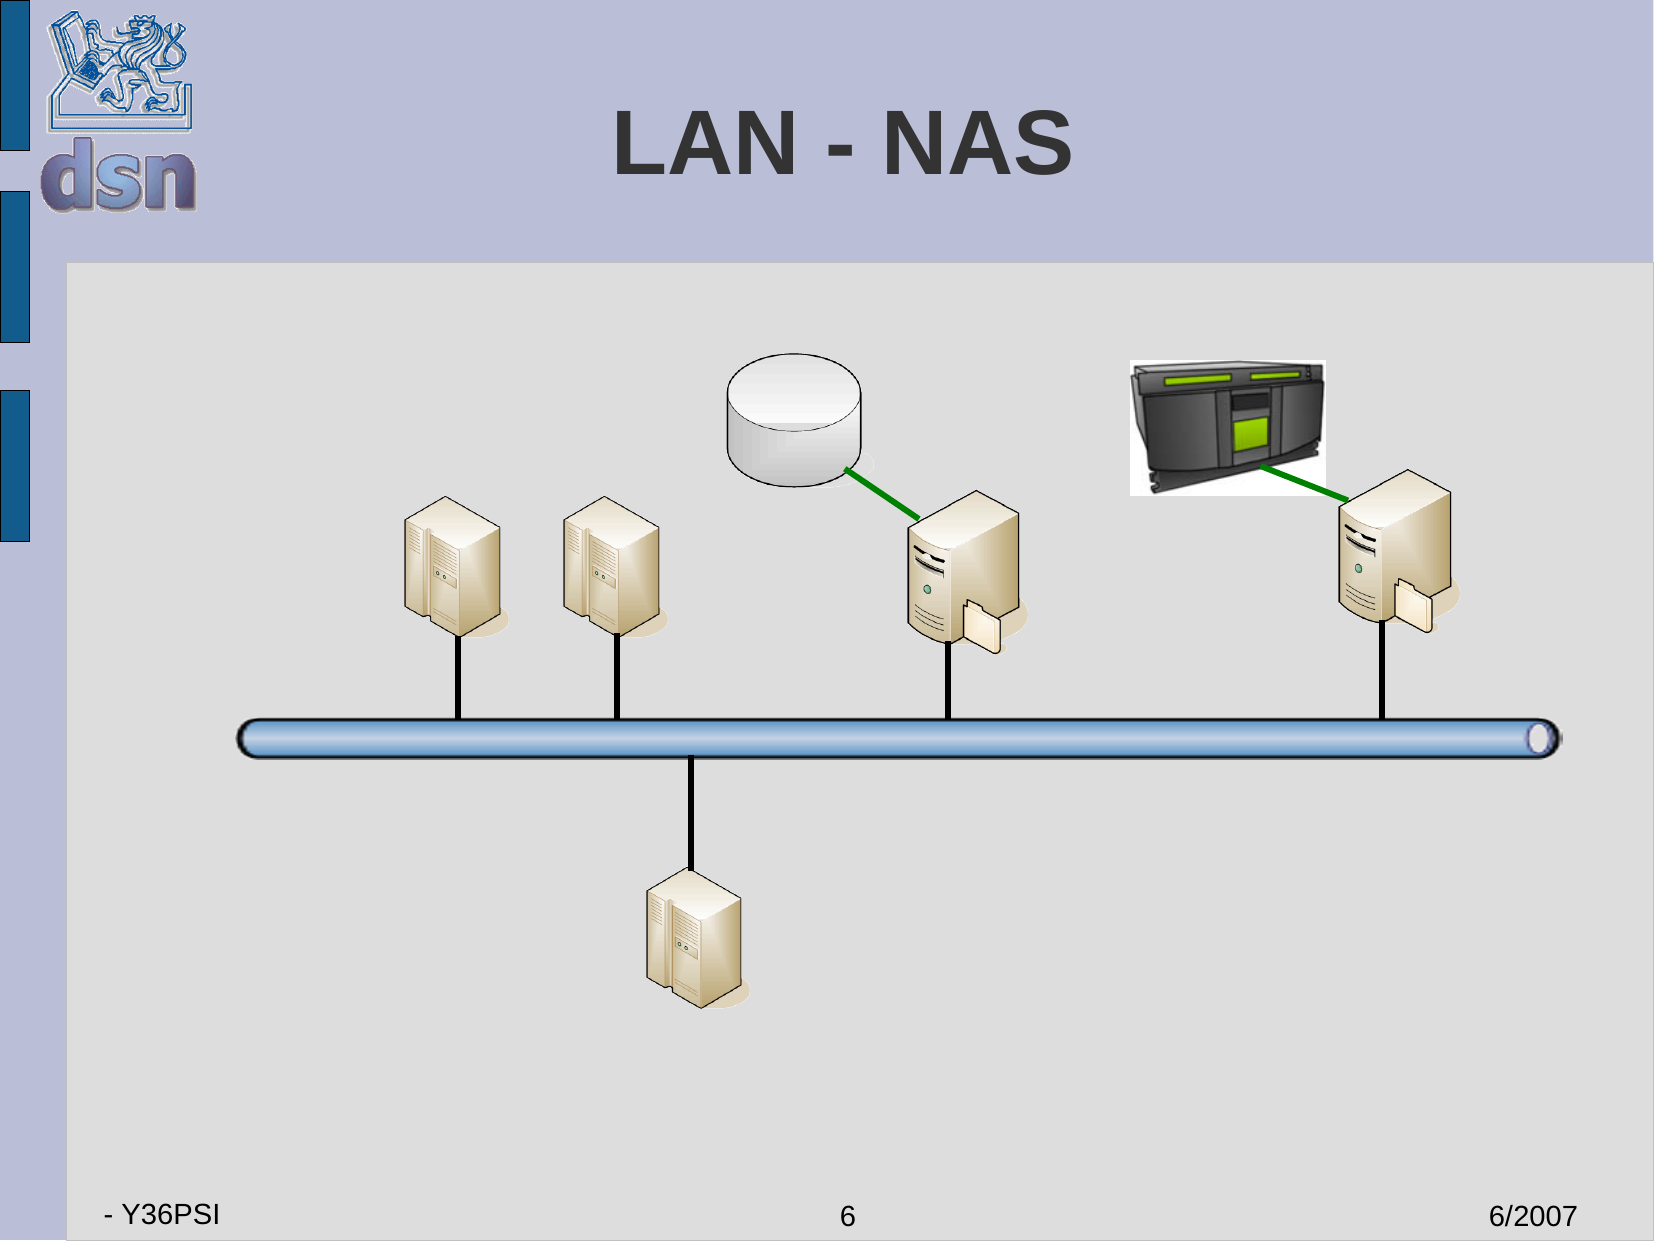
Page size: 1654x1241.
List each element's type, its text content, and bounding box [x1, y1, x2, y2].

picture [1130, 360, 1326, 496]
title LAN - NAS [210, 39, 1478, 247]
picture [235, 717, 1563, 760]
picture [404, 495, 509, 638]
picture [907, 489, 1028, 656]
picture [10, 10, 223, 230]
picture [646, 866, 750, 1009]
picture [1338, 468, 1460, 634]
picture [726, 352, 874, 488]
picture [563, 495, 668, 638]
